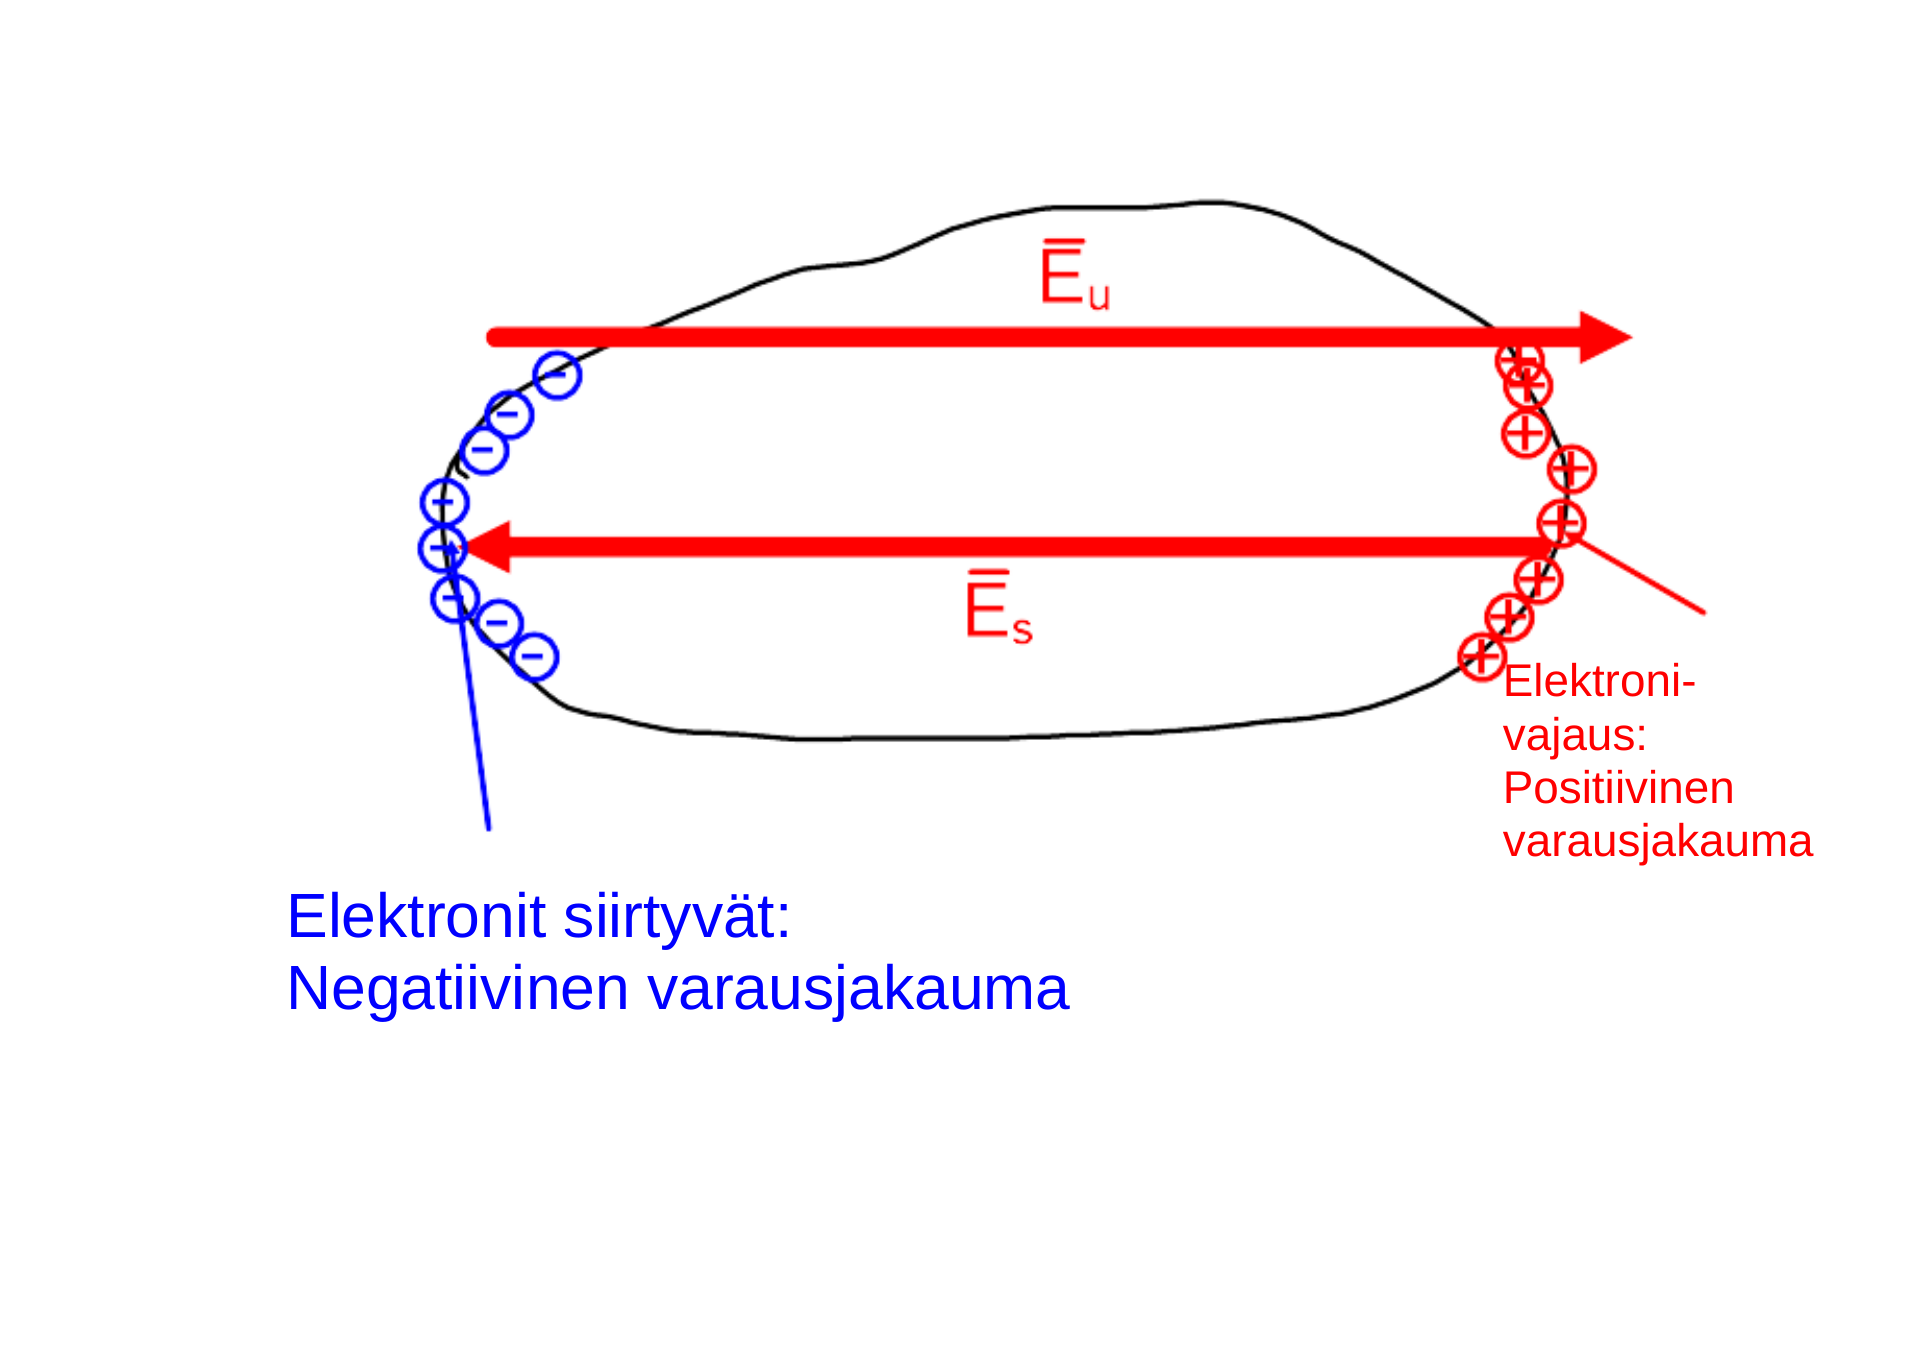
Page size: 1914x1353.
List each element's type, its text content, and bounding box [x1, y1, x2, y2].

picture [287, 116, 1760, 886]
text_box Elektroni- vajaus: Positiivinen varausjakauma [1488, 647, 1829, 875]
text_box Elektronit siirtyvät: Negatiivinen varausjakauma [271, 874, 1087, 1031]
